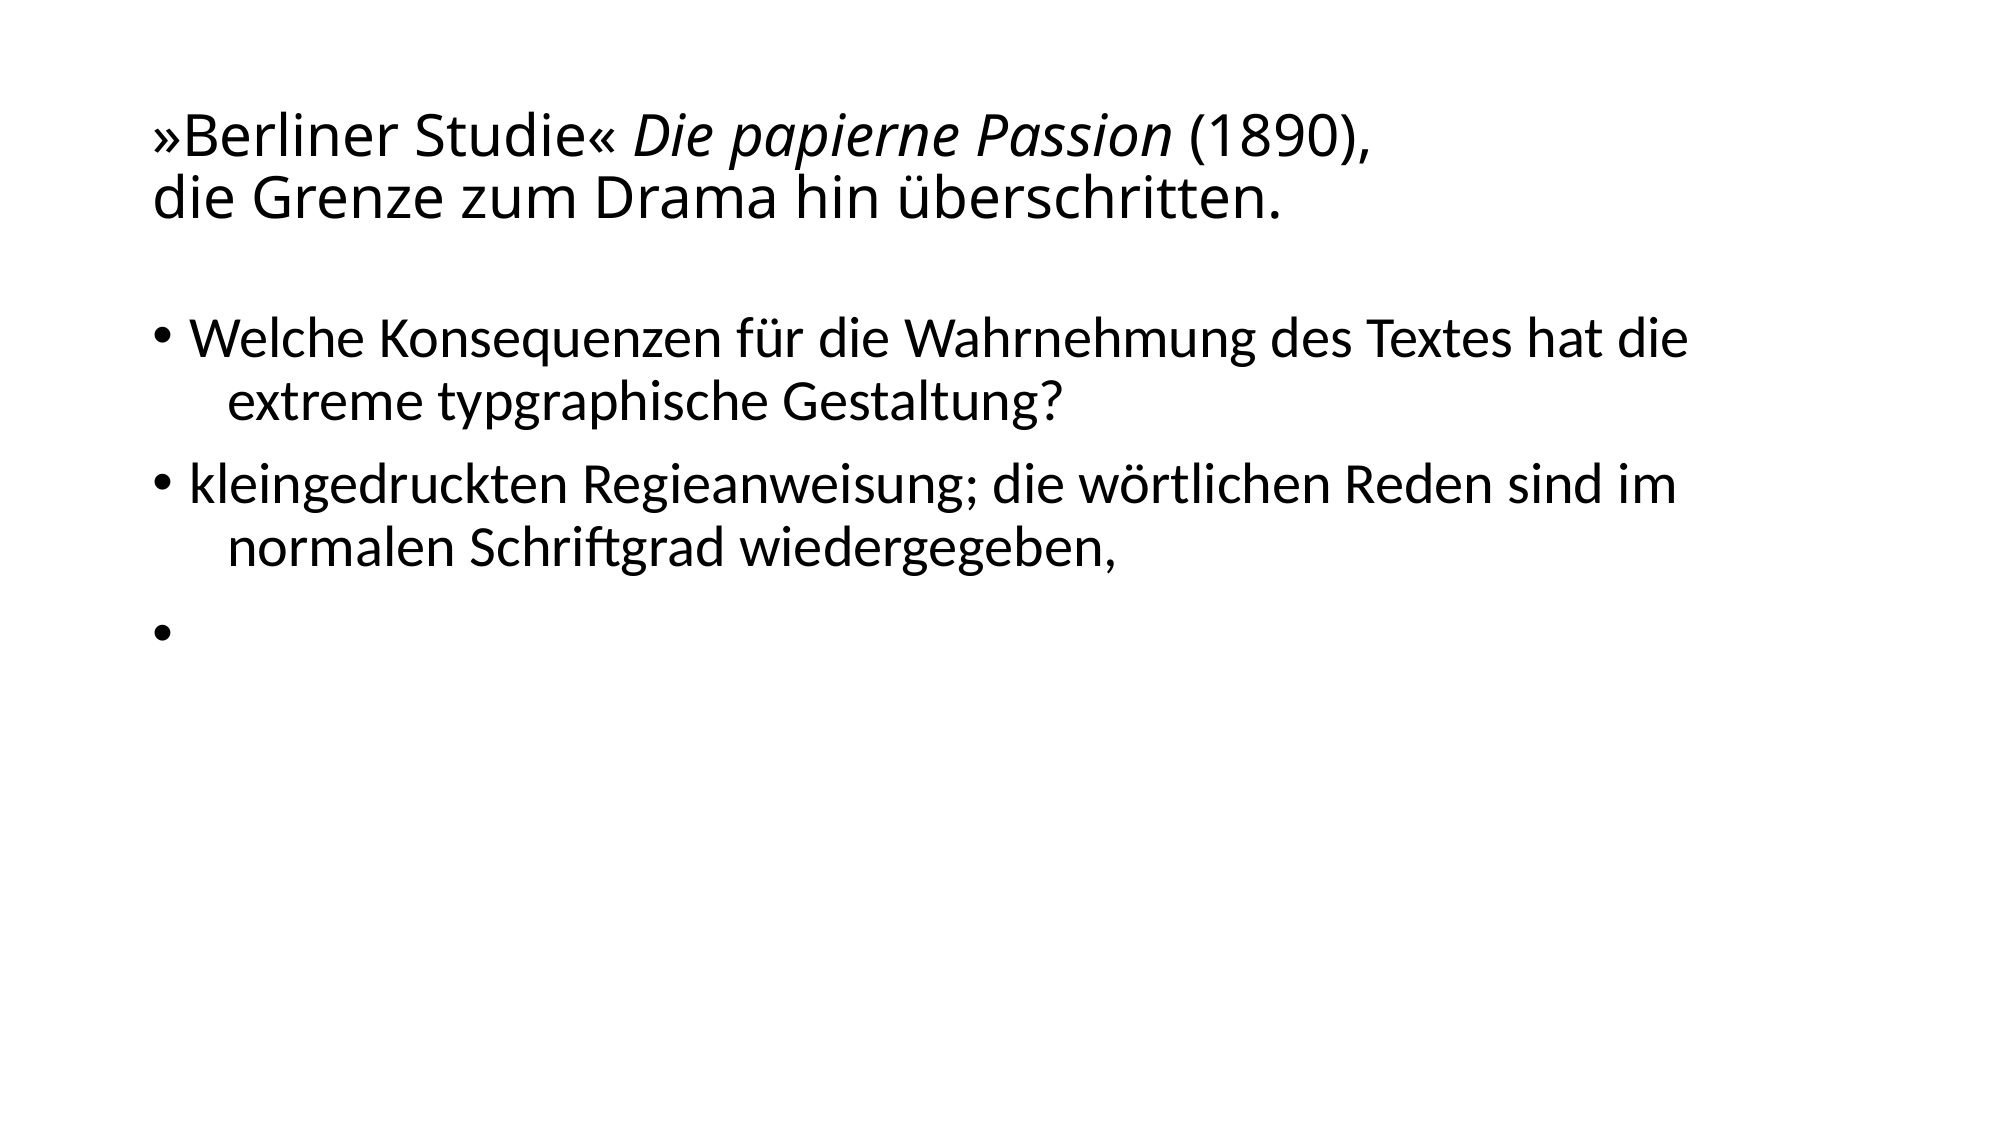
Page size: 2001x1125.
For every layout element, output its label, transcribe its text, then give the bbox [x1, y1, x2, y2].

title »Berliner Studie« Die papierne Passion (1890), die Grenze zum Drama hin überschritten. [137, 59, 1863, 278]
list Welche Konsequenzen für die Wahrnehmung des Textes hat die extreme typgraphische Gestaltung? kleingedruckten Regieanweisung; die wörtlichen Reden sind im normalen Schriftgrad wiedergegeben, [137, 299, 1863, 1014]
